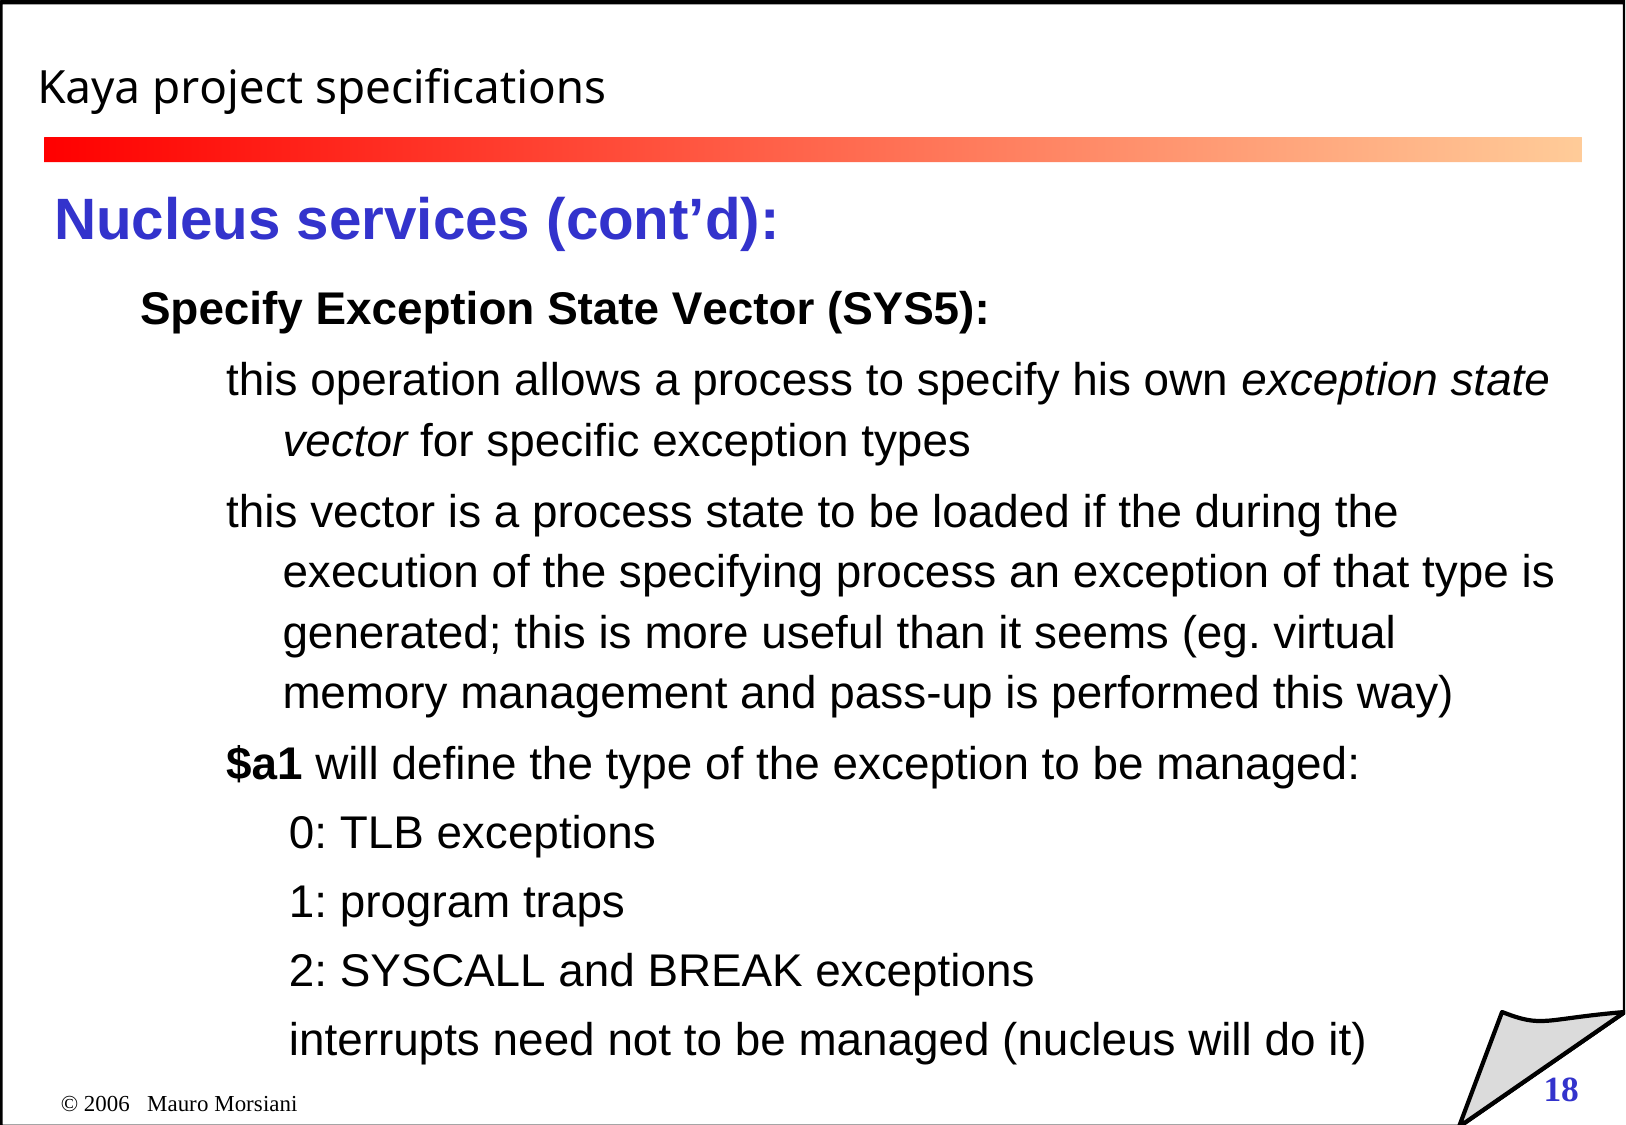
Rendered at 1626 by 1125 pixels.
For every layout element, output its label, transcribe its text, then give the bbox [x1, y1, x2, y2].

title Kaya project specifications [37, 44, 1588, 131]
list Nucleus services (cont’d): Specify Exception State Vector (SYS5): this operation allows a process to specify his own exception state vector for specific exception types this vector is a process state to be loaded if the during the execution of the specifying process an exception of that type is generated; this is more useful than it seems (eg. virtual memory management and pass-up is performed this way) $a1 will define the type of the exception to be managed: 0: TLB exceptions 1: program traps 2: SYSCALL and BREAK exceptions interrupts need not to be managed (nucleus will do it) [54, 187, 1571, 1124]
